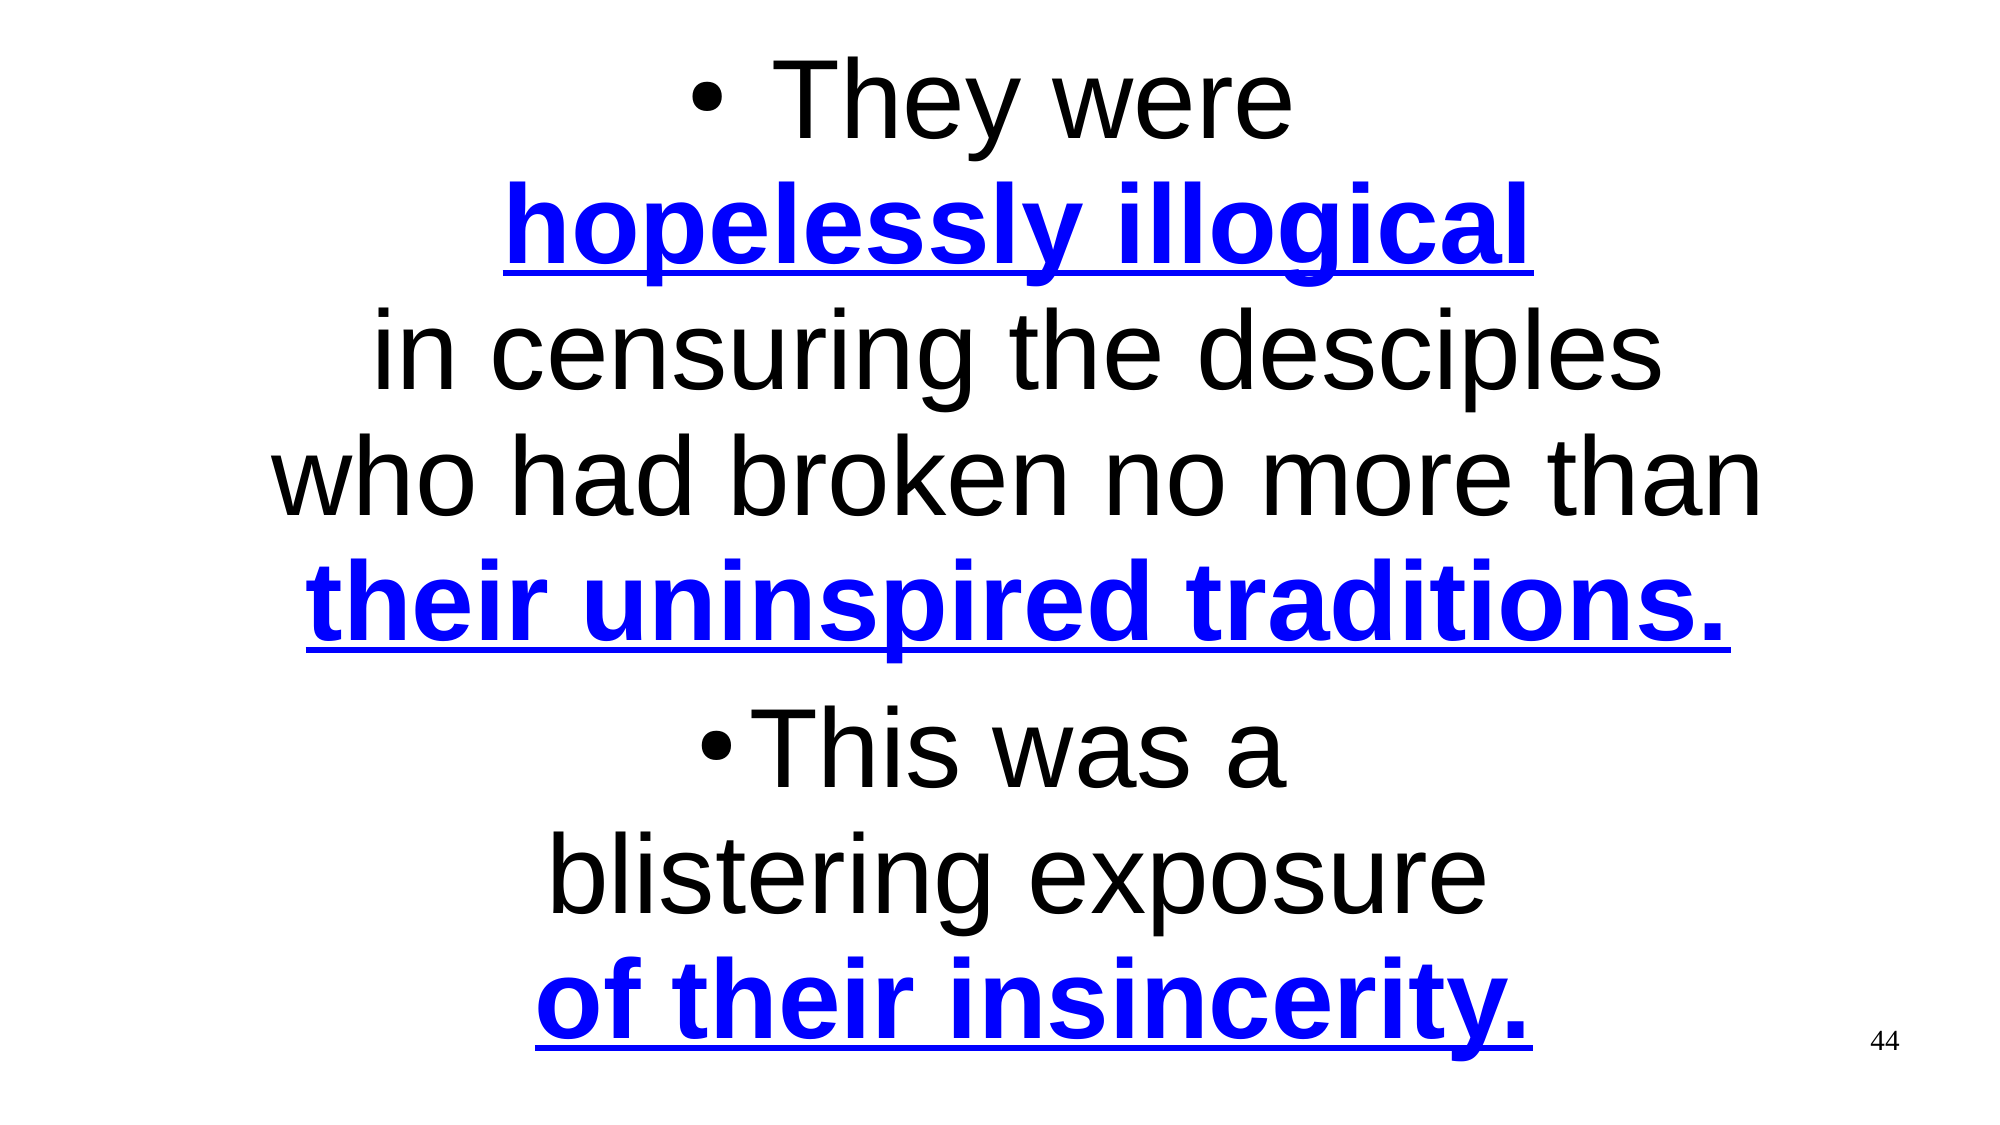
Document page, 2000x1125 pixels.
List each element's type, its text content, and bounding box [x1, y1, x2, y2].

list They were hopelessly illogical in censuring the desciples who had broken no more than their uninspired traditions. This was a blistering exposure of their insincerity. [35, 36, 1962, 1099]
